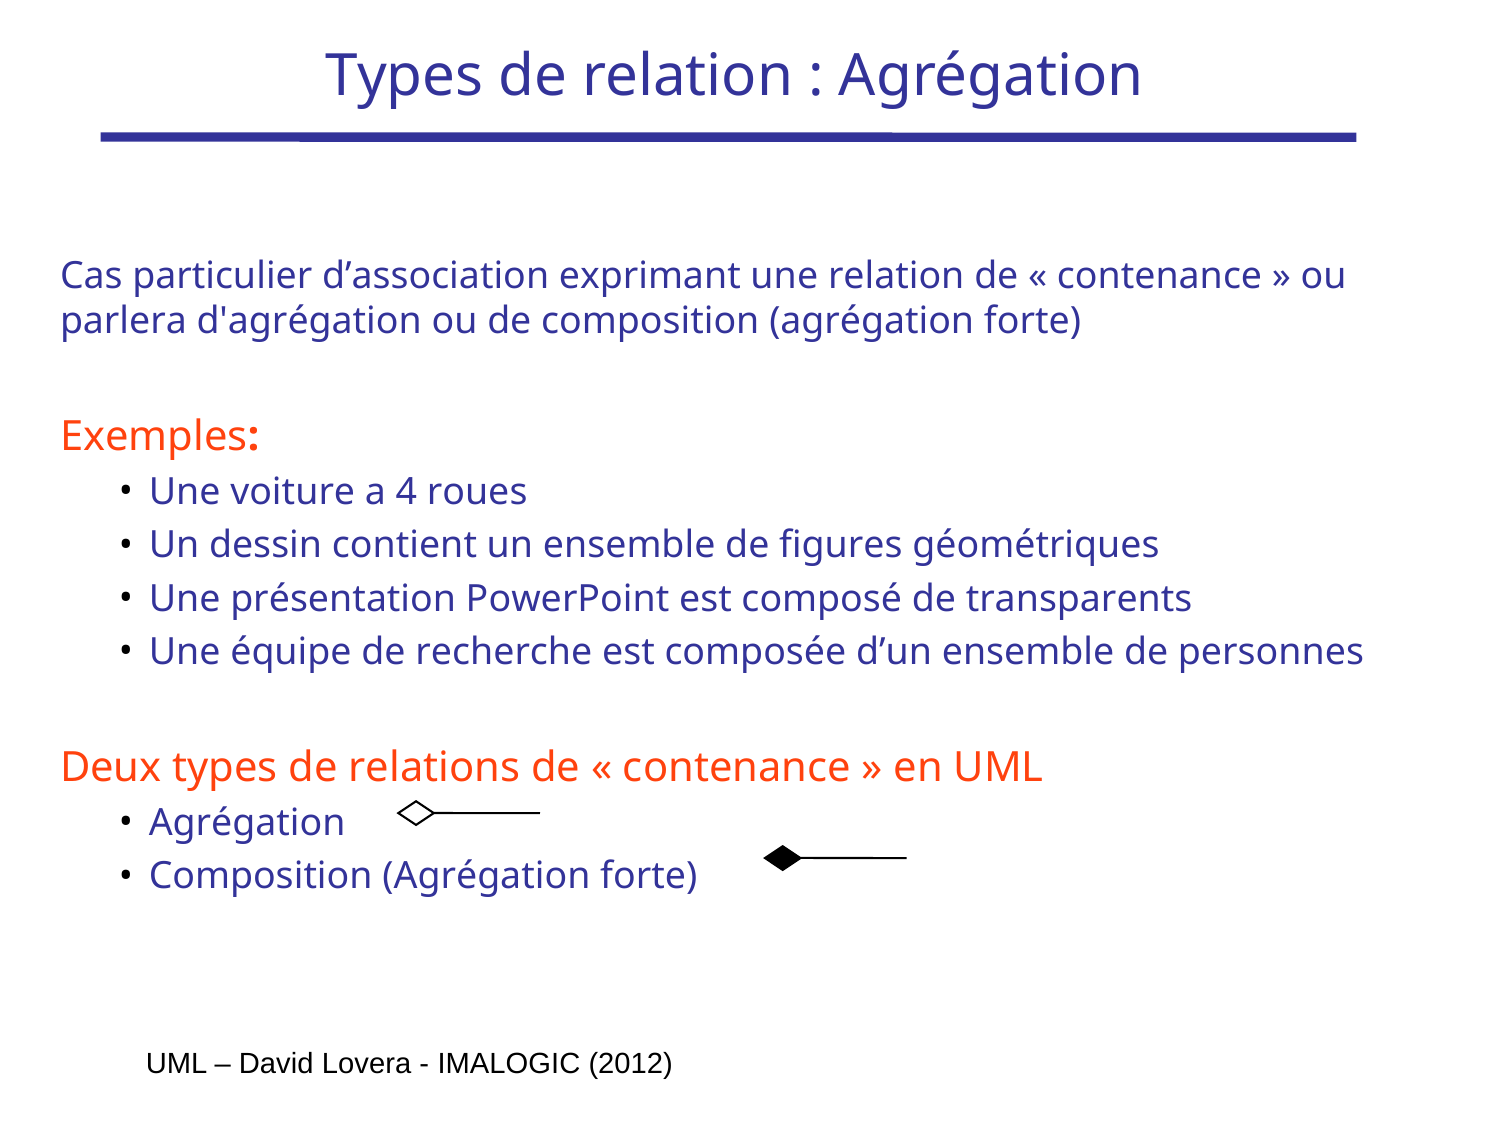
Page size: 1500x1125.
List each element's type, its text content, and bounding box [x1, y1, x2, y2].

list Cas particulier d’association exprimant une relation de « contenance » ou parlera d'agrégation ou de composition (agrégation forte) Exemples: Une voiture a 4 roues Un dessin contient un ensemble de figures géométriques Une présentation PowerPoint est composé de transparents Une équipe de recherche est composée d’un ensemble de personnes Deux types de relations de « contenance » en UML Agrégation Composition (Agrégation forte) [45, 243, 1459, 1036]
text_box Types de relation : Agrégation [311, 29, 1159, 115]
list UML – David Lovera - IMALOGIC (2012) [75, 1047, 1425, 1087]
text_box [765, 846, 800, 870]
